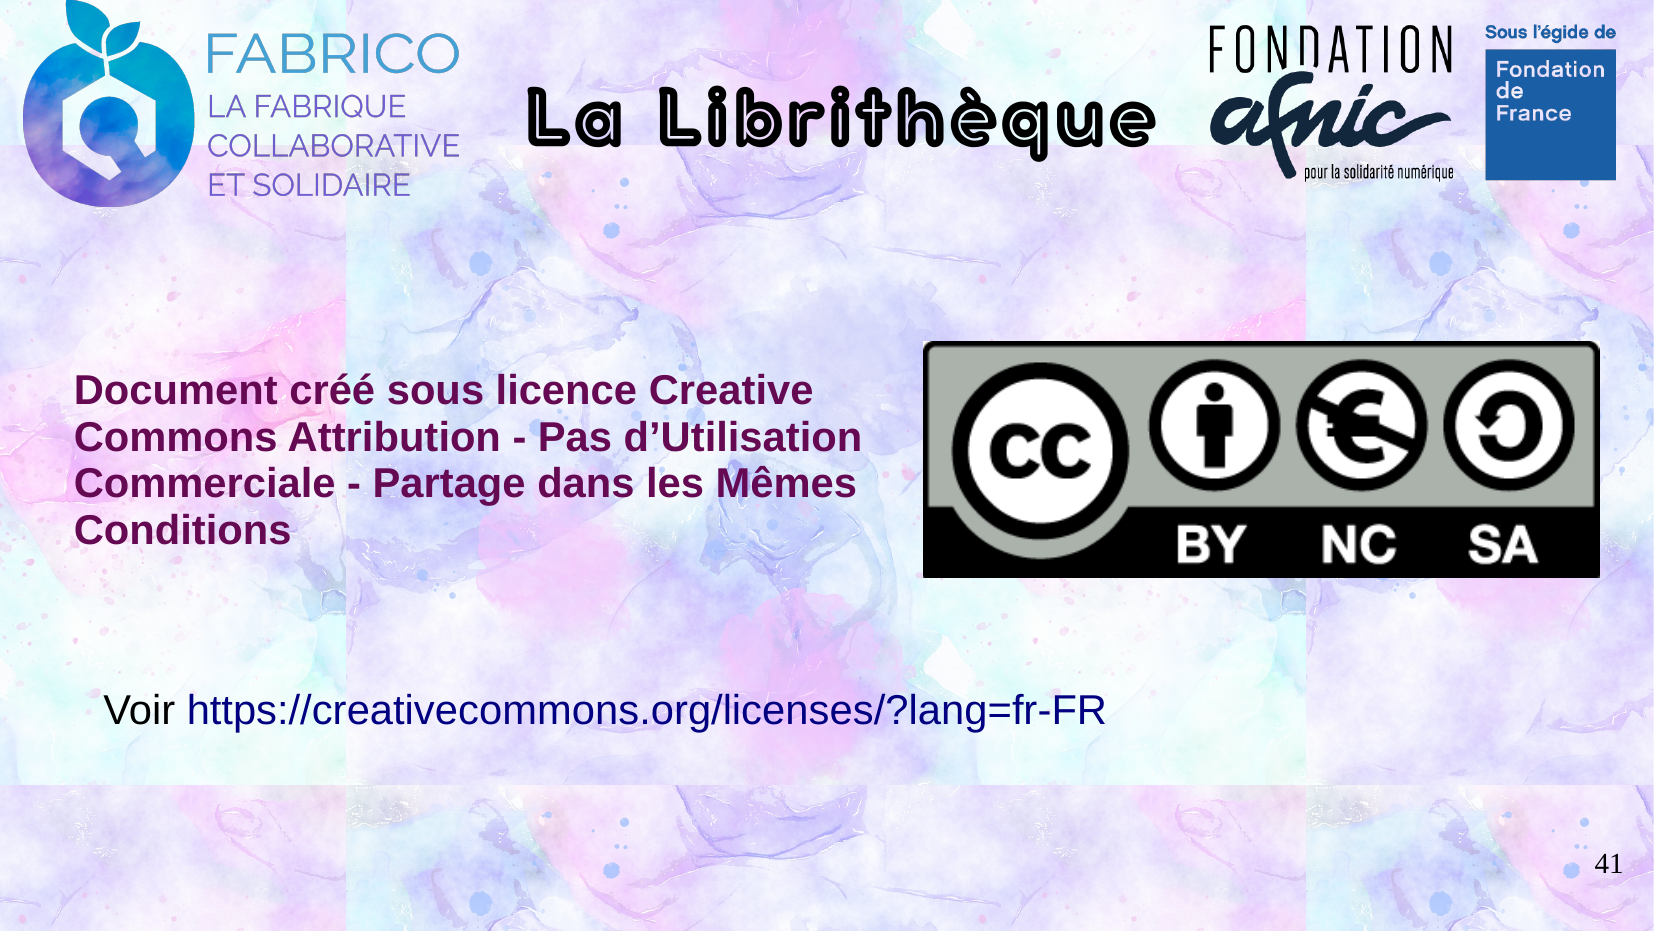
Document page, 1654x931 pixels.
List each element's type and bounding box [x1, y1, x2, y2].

picture [23, 0, 459, 207]
picture [503, 0, 1653, 207]
picture [923, 341, 1600, 578]
